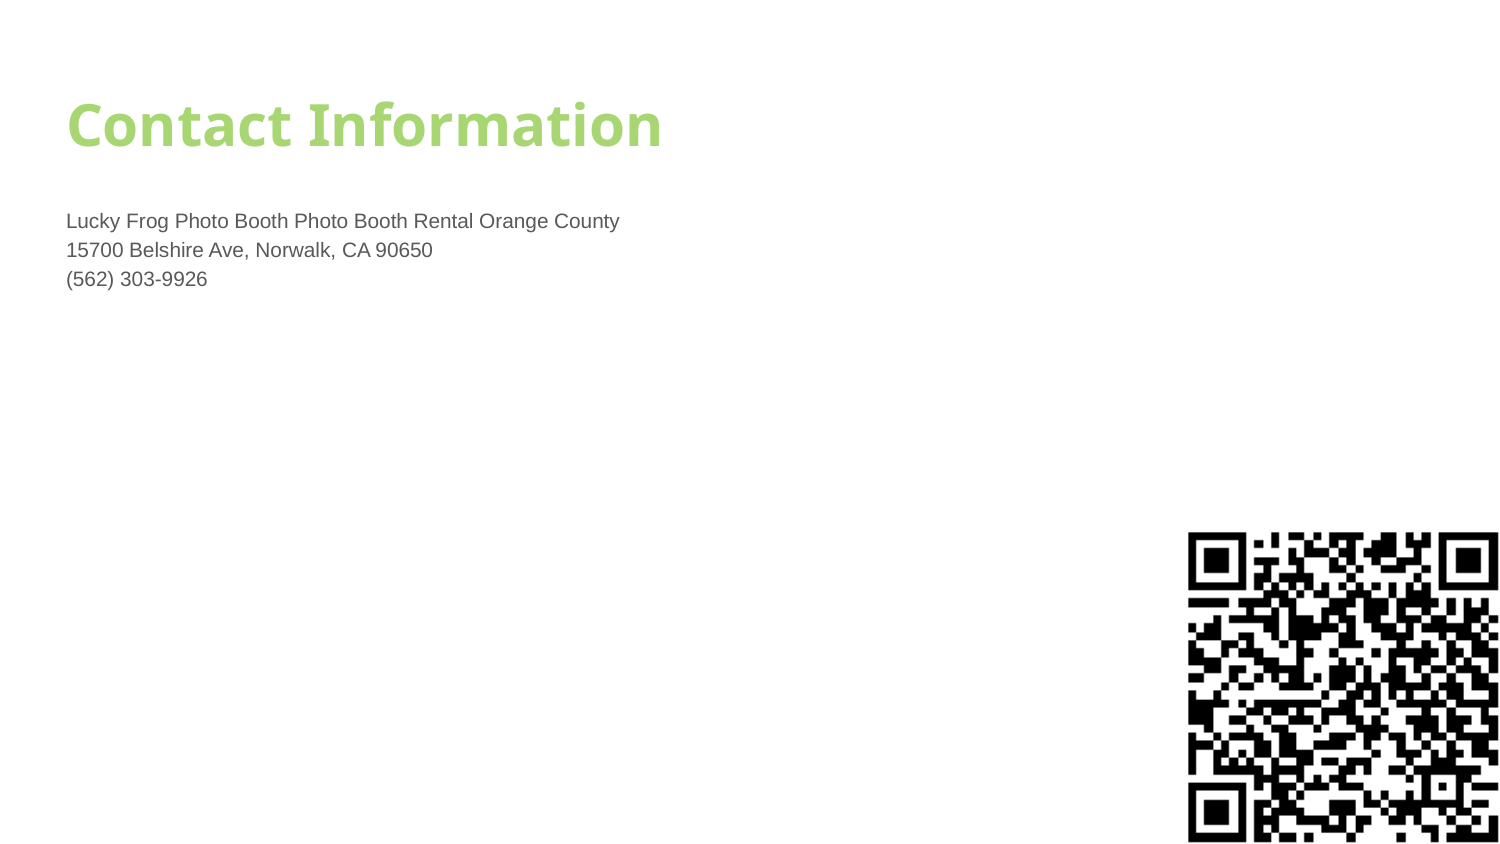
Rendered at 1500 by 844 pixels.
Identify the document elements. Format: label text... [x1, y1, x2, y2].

list Lucky Frog Photo Booth Photo Booth Rental Orange County 15700 Belshire Ave, Norwalk, CA 90650 (562) 303-9926 [51, 189, 1449, 750]
picture [1187, 531, 1500, 844]
title Contact Information [51, 72, 1449, 167]
